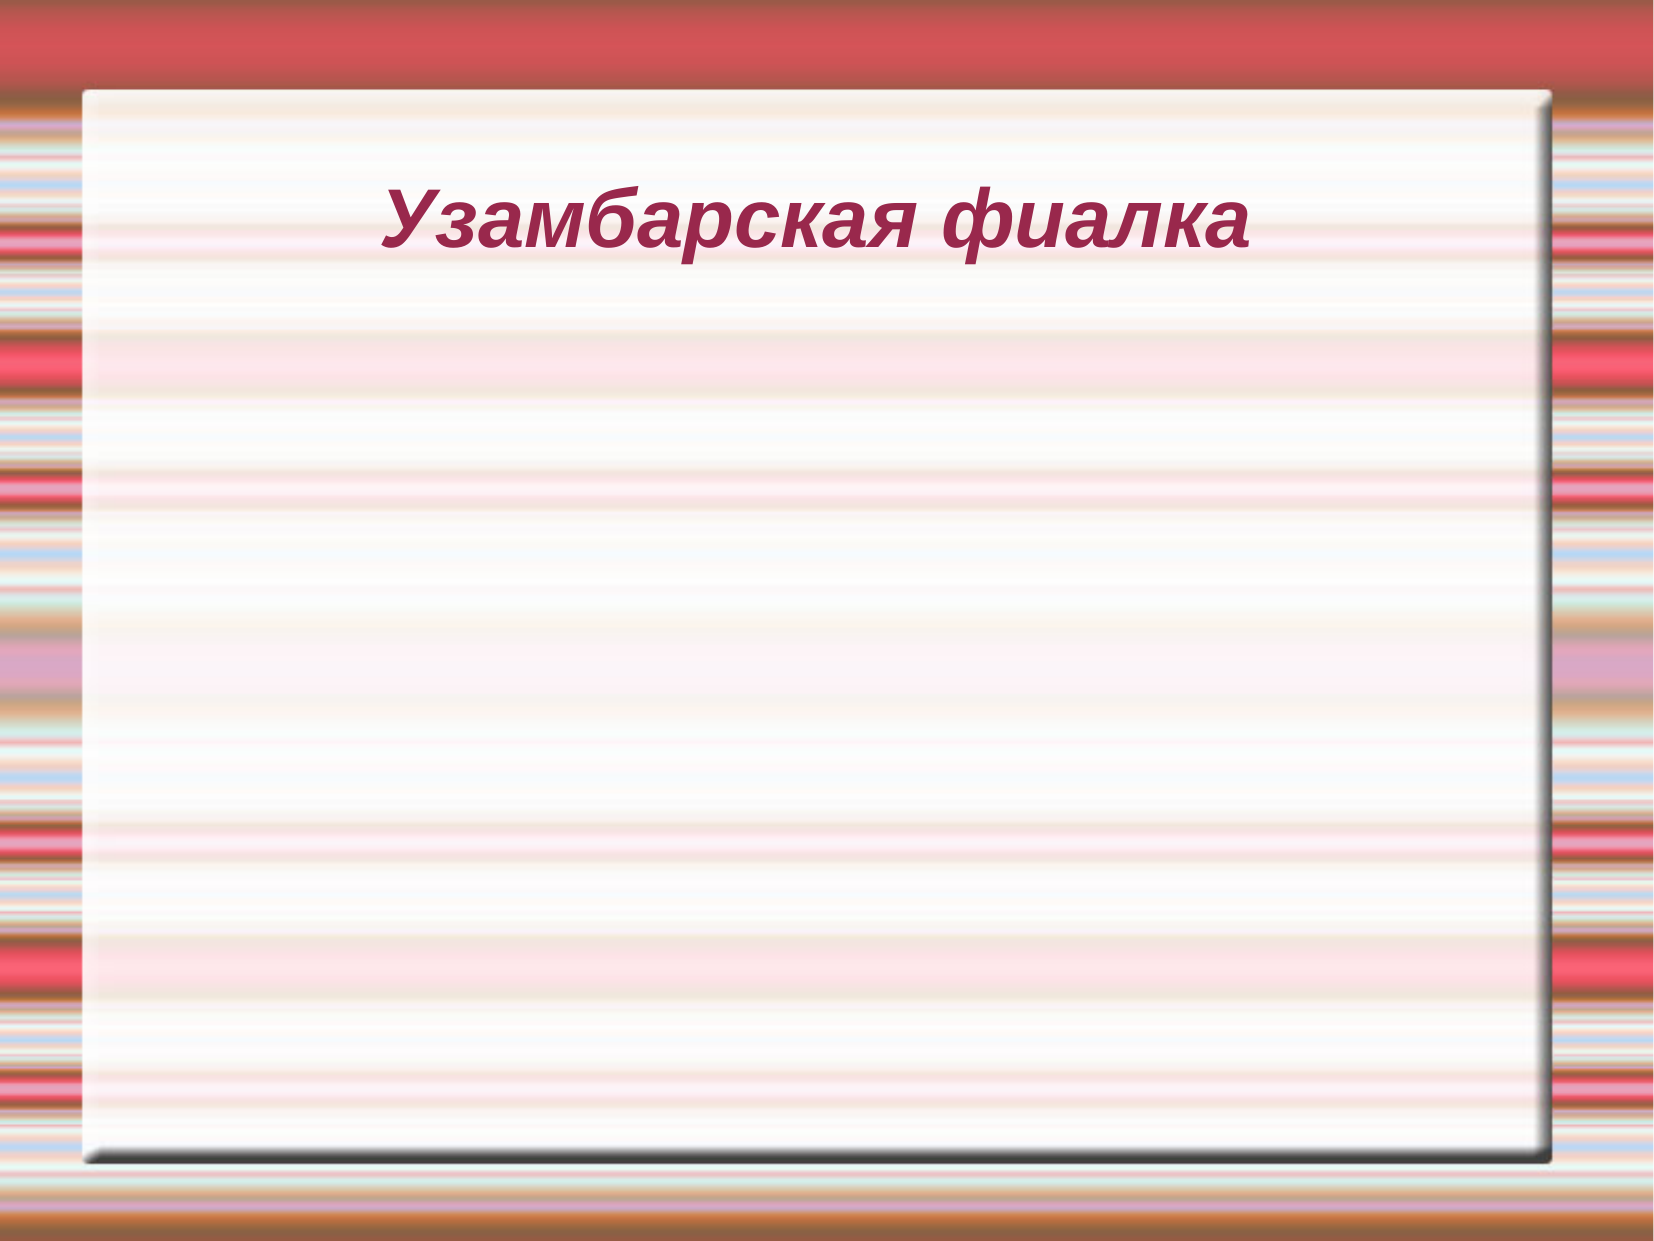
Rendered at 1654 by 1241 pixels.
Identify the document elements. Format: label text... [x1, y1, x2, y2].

chart [134, 350, 1516, 1132]
picture [0, 0, 1654, 1241]
title Узамбарская фиалка [121, 122, 1534, 315]
